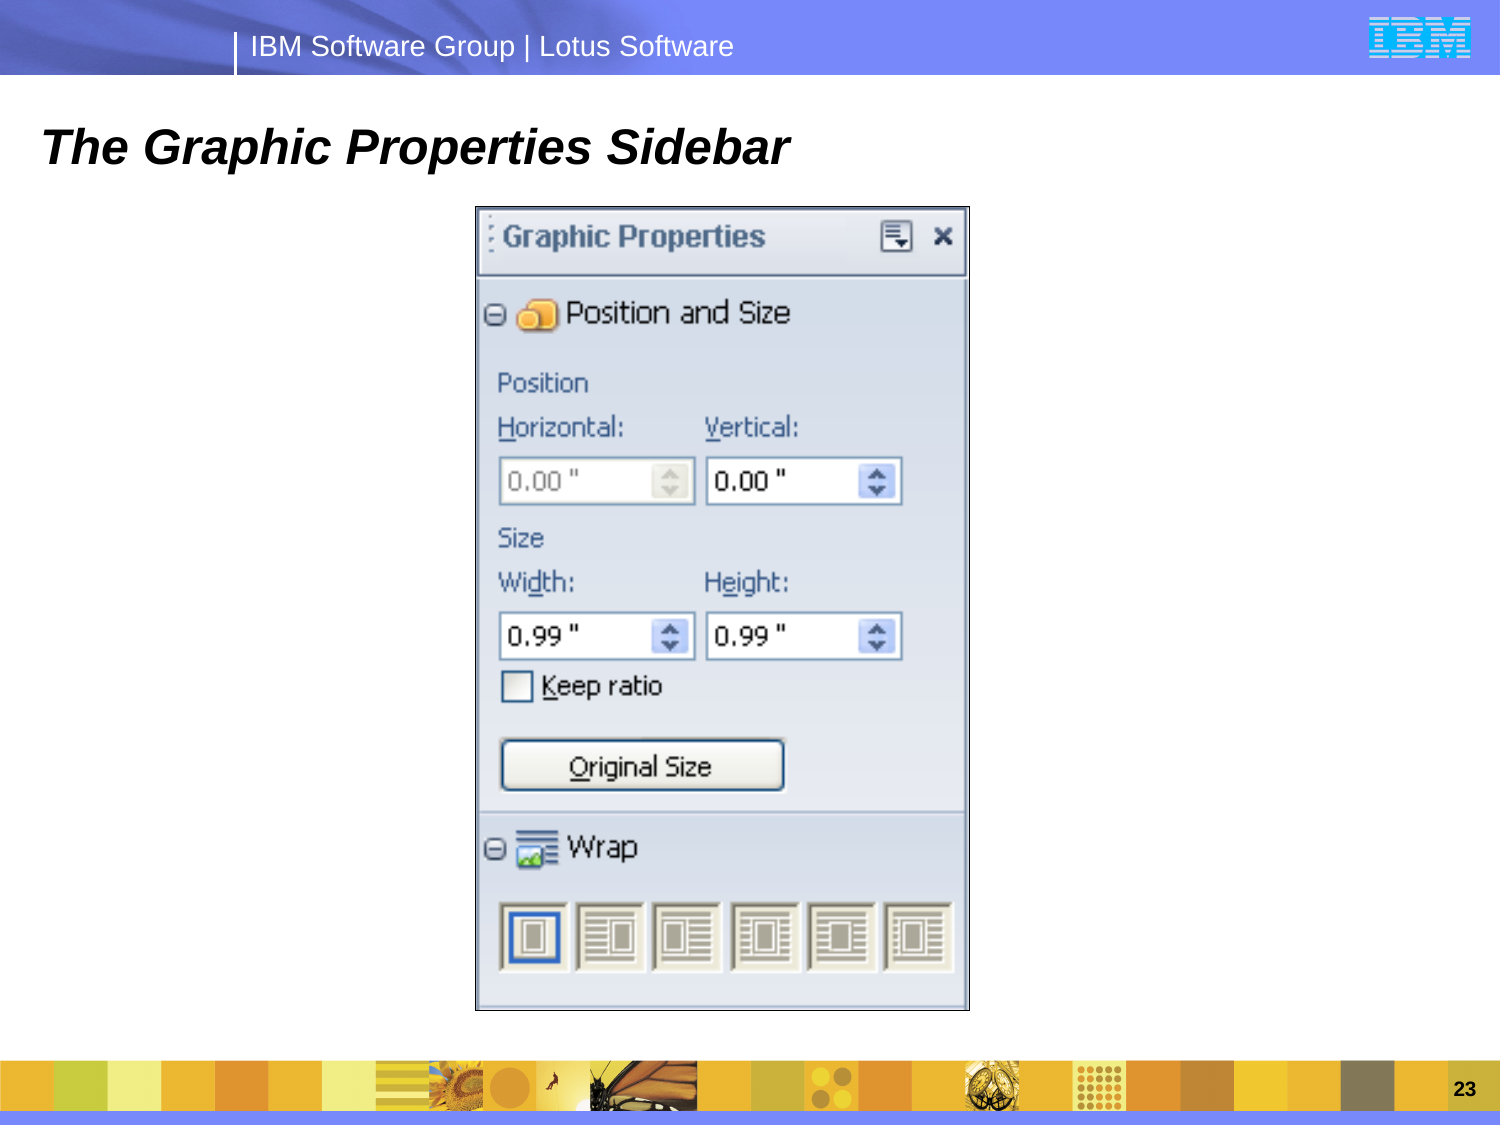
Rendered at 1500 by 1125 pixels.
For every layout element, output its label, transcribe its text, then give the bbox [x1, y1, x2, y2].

title The Graphic Properties Sidebar [25, 114, 1378, 197]
picture [0, 0, 1500, 75]
picture [475, 206, 970, 1011]
picture [0, 1060, 1500, 1111]
